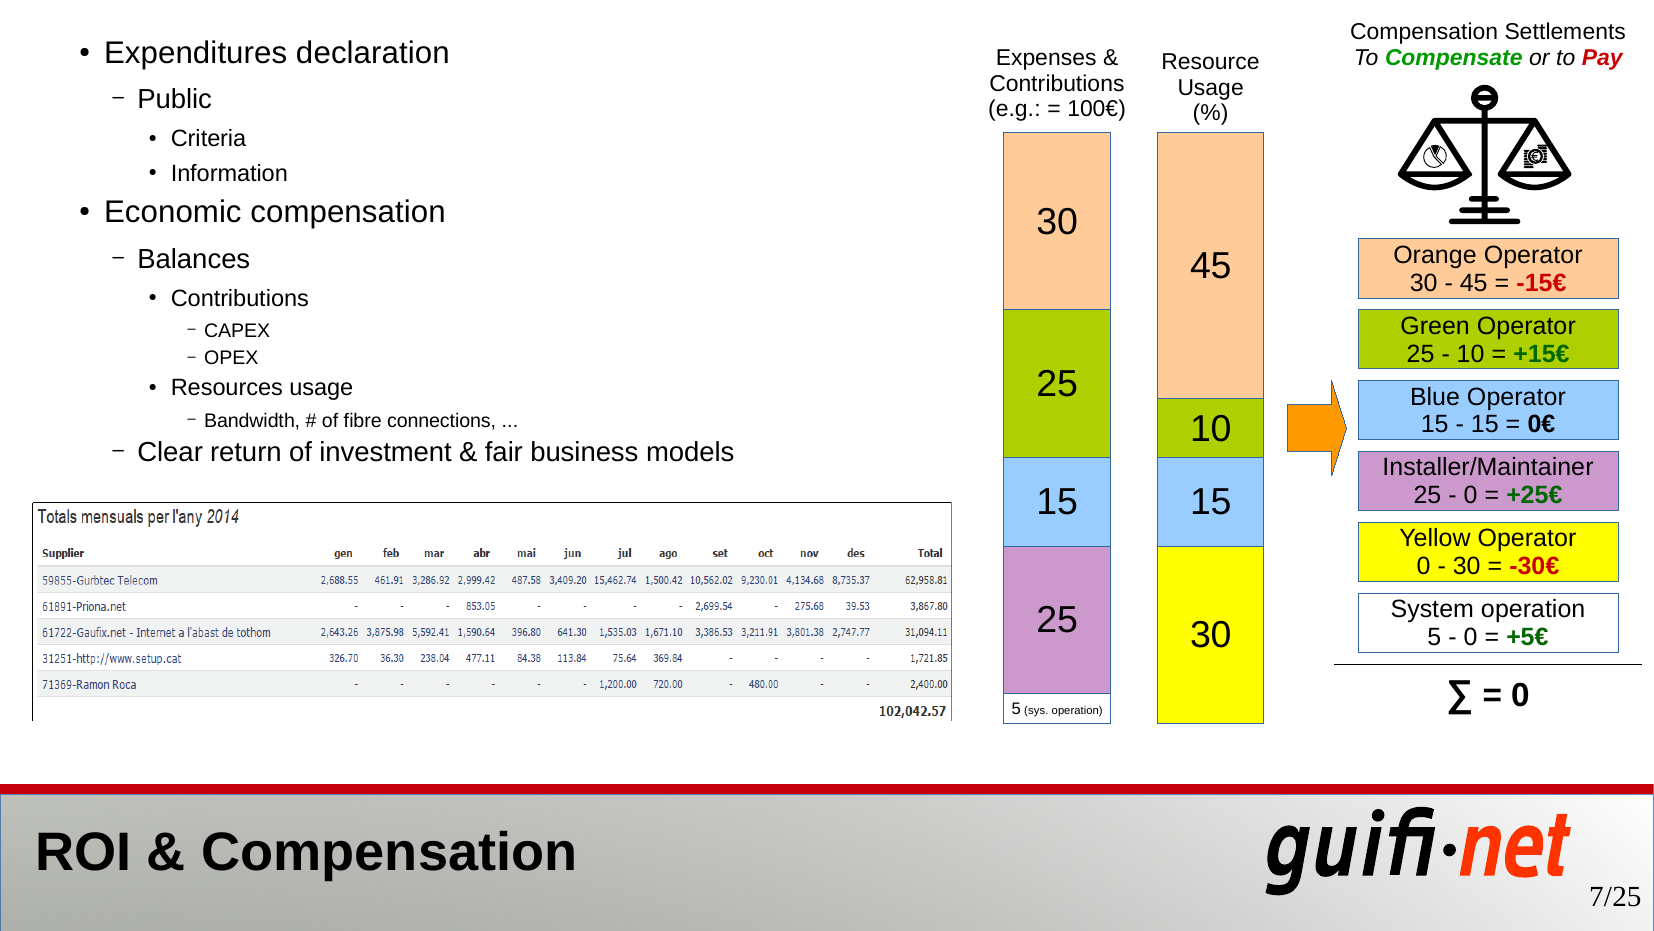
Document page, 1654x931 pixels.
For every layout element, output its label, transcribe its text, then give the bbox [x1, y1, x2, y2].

text_box 10 [1157, 399, 1264, 458]
picture [1397, 102, 1572, 238]
text_box Blue Operator 15 - 15 = 0€ [1358, 380, 1619, 440]
text_box ∑ = 0 [1358, 665, 1619, 724]
text_box 45 [1157, 135, 1264, 399]
text_box 25 [1003, 310, 1111, 458]
text_box Orange Operator 30 - 45 = -15€ [1358, 238, 1619, 299]
text_box Expenses & Contributions (e.g.: = 100€) [944, 37, 1170, 131]
text_box 25 [1003, 546, 1111, 694]
text_box Green Operator 25 - 10 = +15€ [1358, 309, 1619, 369]
text_box 5 (sys. operation) [1003, 694, 1111, 724]
text_box Installer/Maintainer 25 - 0 = +25€ [1358, 451, 1619, 511]
picture [32, 502, 954, 721]
text_box 15 [1157, 458, 1264, 547]
text_box 15 [1003, 458, 1111, 546]
text_box [1287, 380, 1347, 476]
text_box 30 [1157, 547, 1264, 724]
text_box System operation 5 - 0 = +5€ [1358, 593, 1619, 653]
text_box Compensation Settlements To Compensate or to Pay [1334, 11, 1642, 102]
title ROI & Compensation [35, 821, 1217, 883]
text_box 30 [1003, 132, 1111, 310]
text_box Resource Usage (%) [1133, 41, 1288, 135]
list Expenditures declaration Public Criteria Information Economic compensation Balances Contributions CAPEX OPEX Resources usage Bandwidth, # of fibre connections, ... Clear return of investment & fair business models [70, 35, 863, 473]
text_box Yellow Operator 0 - 30 = -30€ [1358, 522, 1619, 582]
